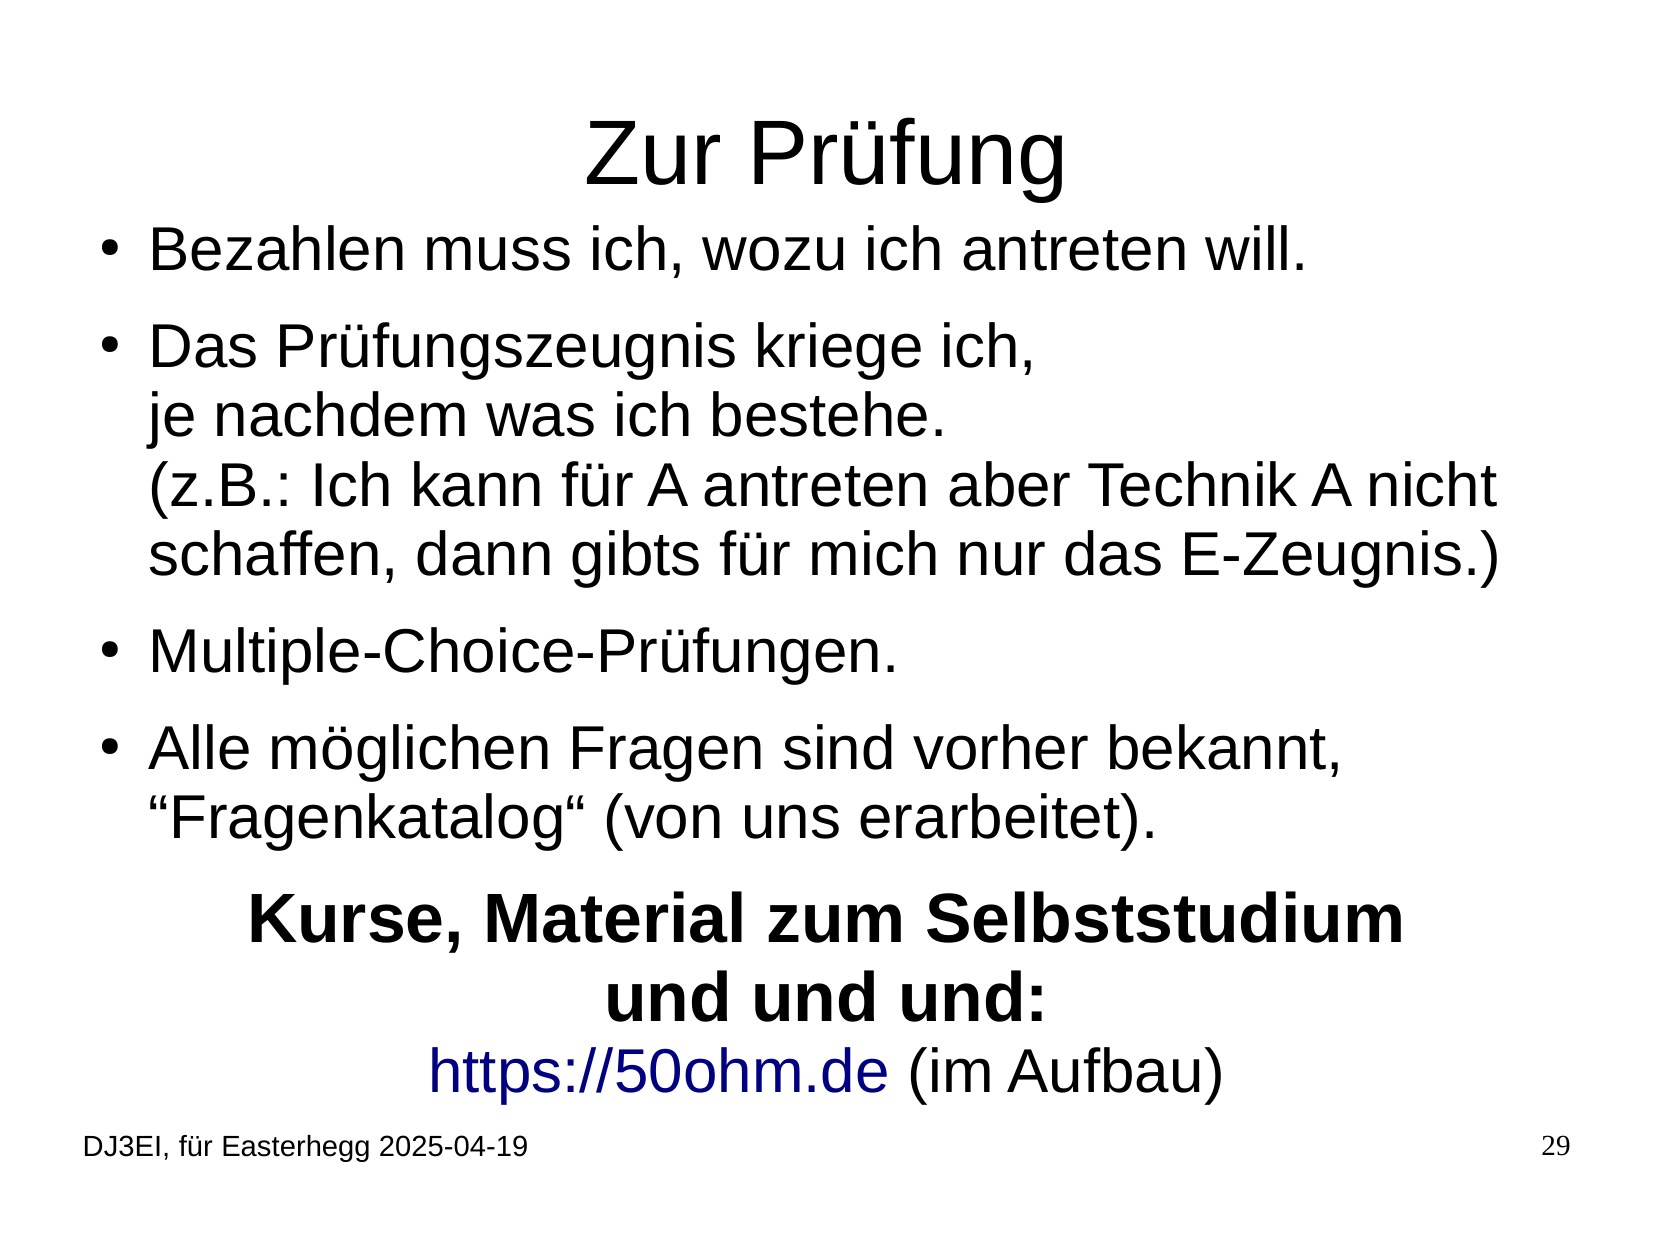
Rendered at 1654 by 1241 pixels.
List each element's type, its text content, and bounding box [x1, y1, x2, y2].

title Zur Prüfung [82, 49, 1571, 213]
list Bezahlen muss ich, wozu ich antreten will. Das Prüfungszeugnis kriege ich, je nachdem was ich bestehe. (z.B.: Ich kann für A antreten aber Technik A nicht schaffen, dann gibts für mich nur das E-Zeugnis.) Multiple-Choice-Prüfungen. Alle möglichen Fragen sind vorher bekannt, “Fragenkatalog“ (von uns erarbeitet). Kurse, Material zum Selbststudium und und und: https://50ohm.de (im Aufbau) [82, 213, 1571, 1123]
